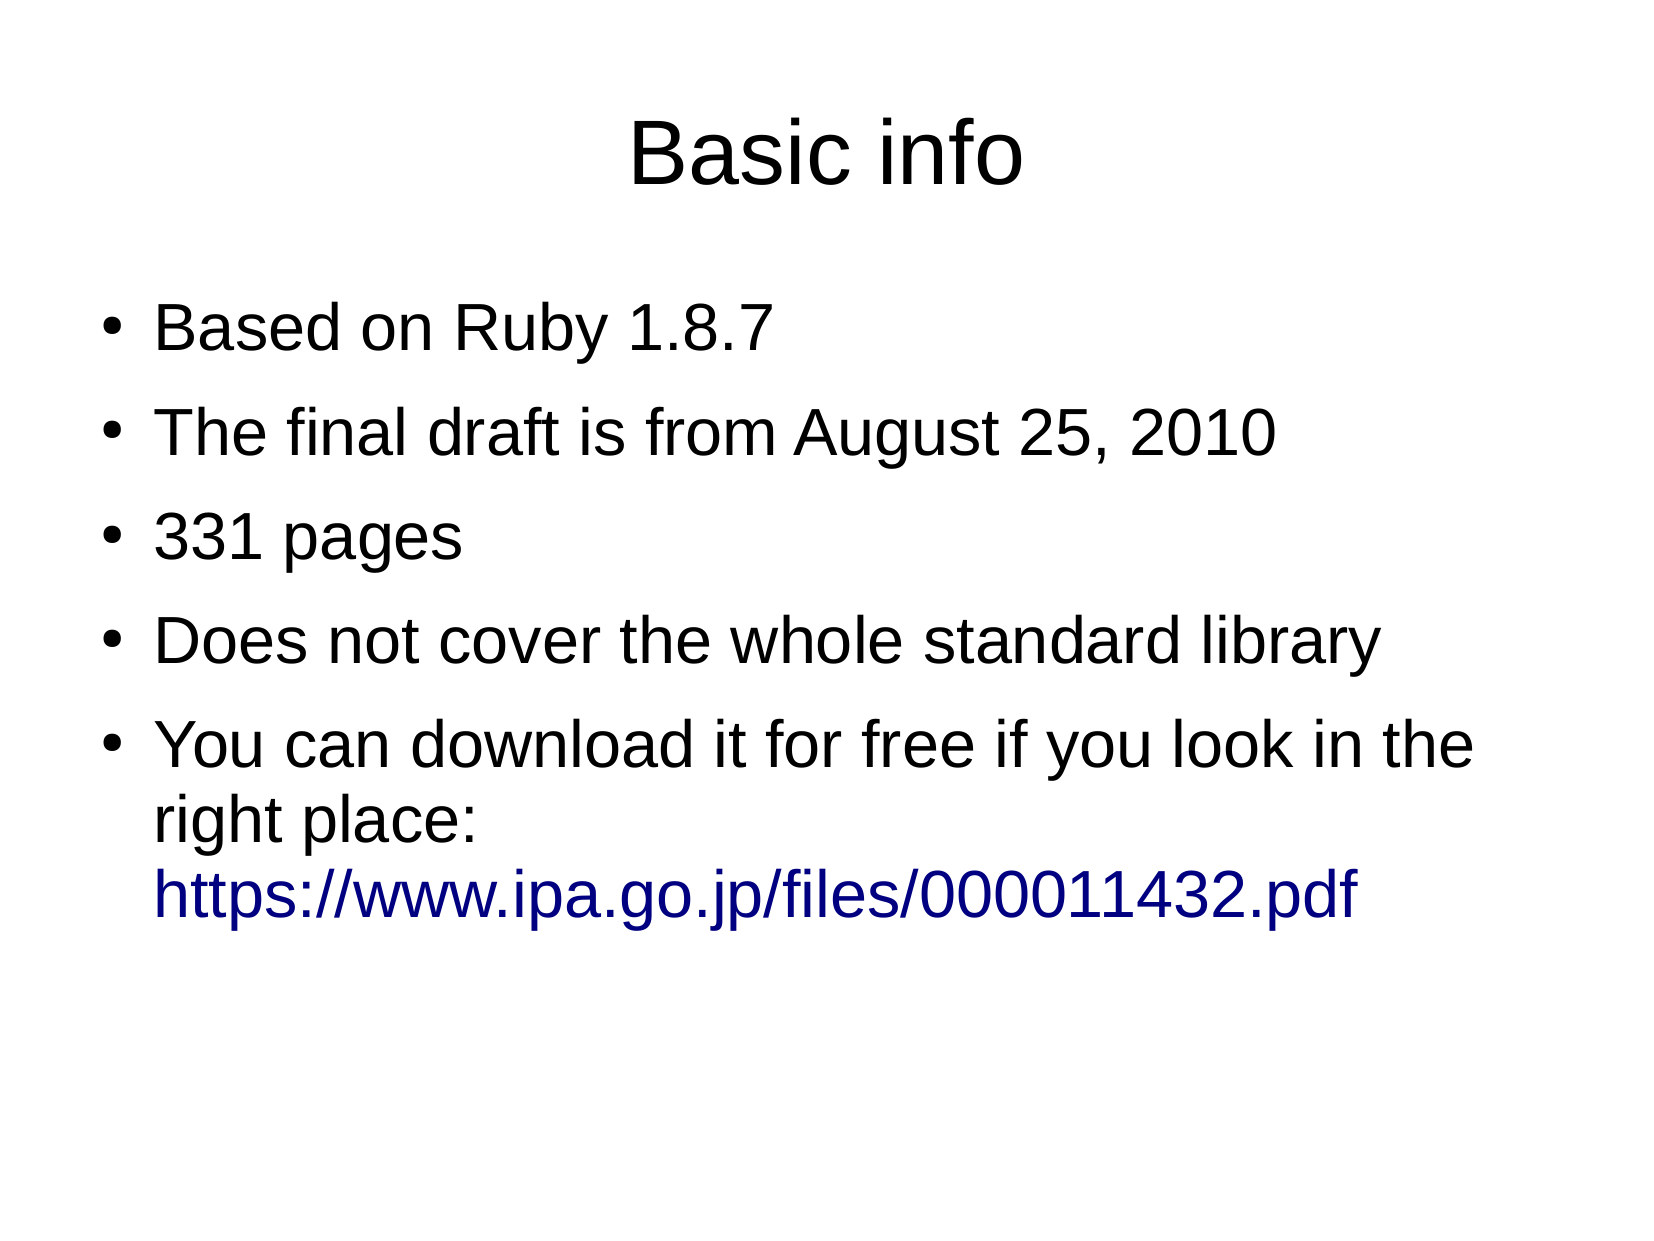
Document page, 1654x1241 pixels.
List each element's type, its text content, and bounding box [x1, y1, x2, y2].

title Basic info [82, 49, 1571, 257]
list Based on Ruby 1.8.7 The final draft is from August 25, 2010 331 pages Does not cover the whole standard library You can download it for free if you look in the right place:https://www.ipa.go.jp/files/000011432.pdf [82, 290, 1571, 1021]
